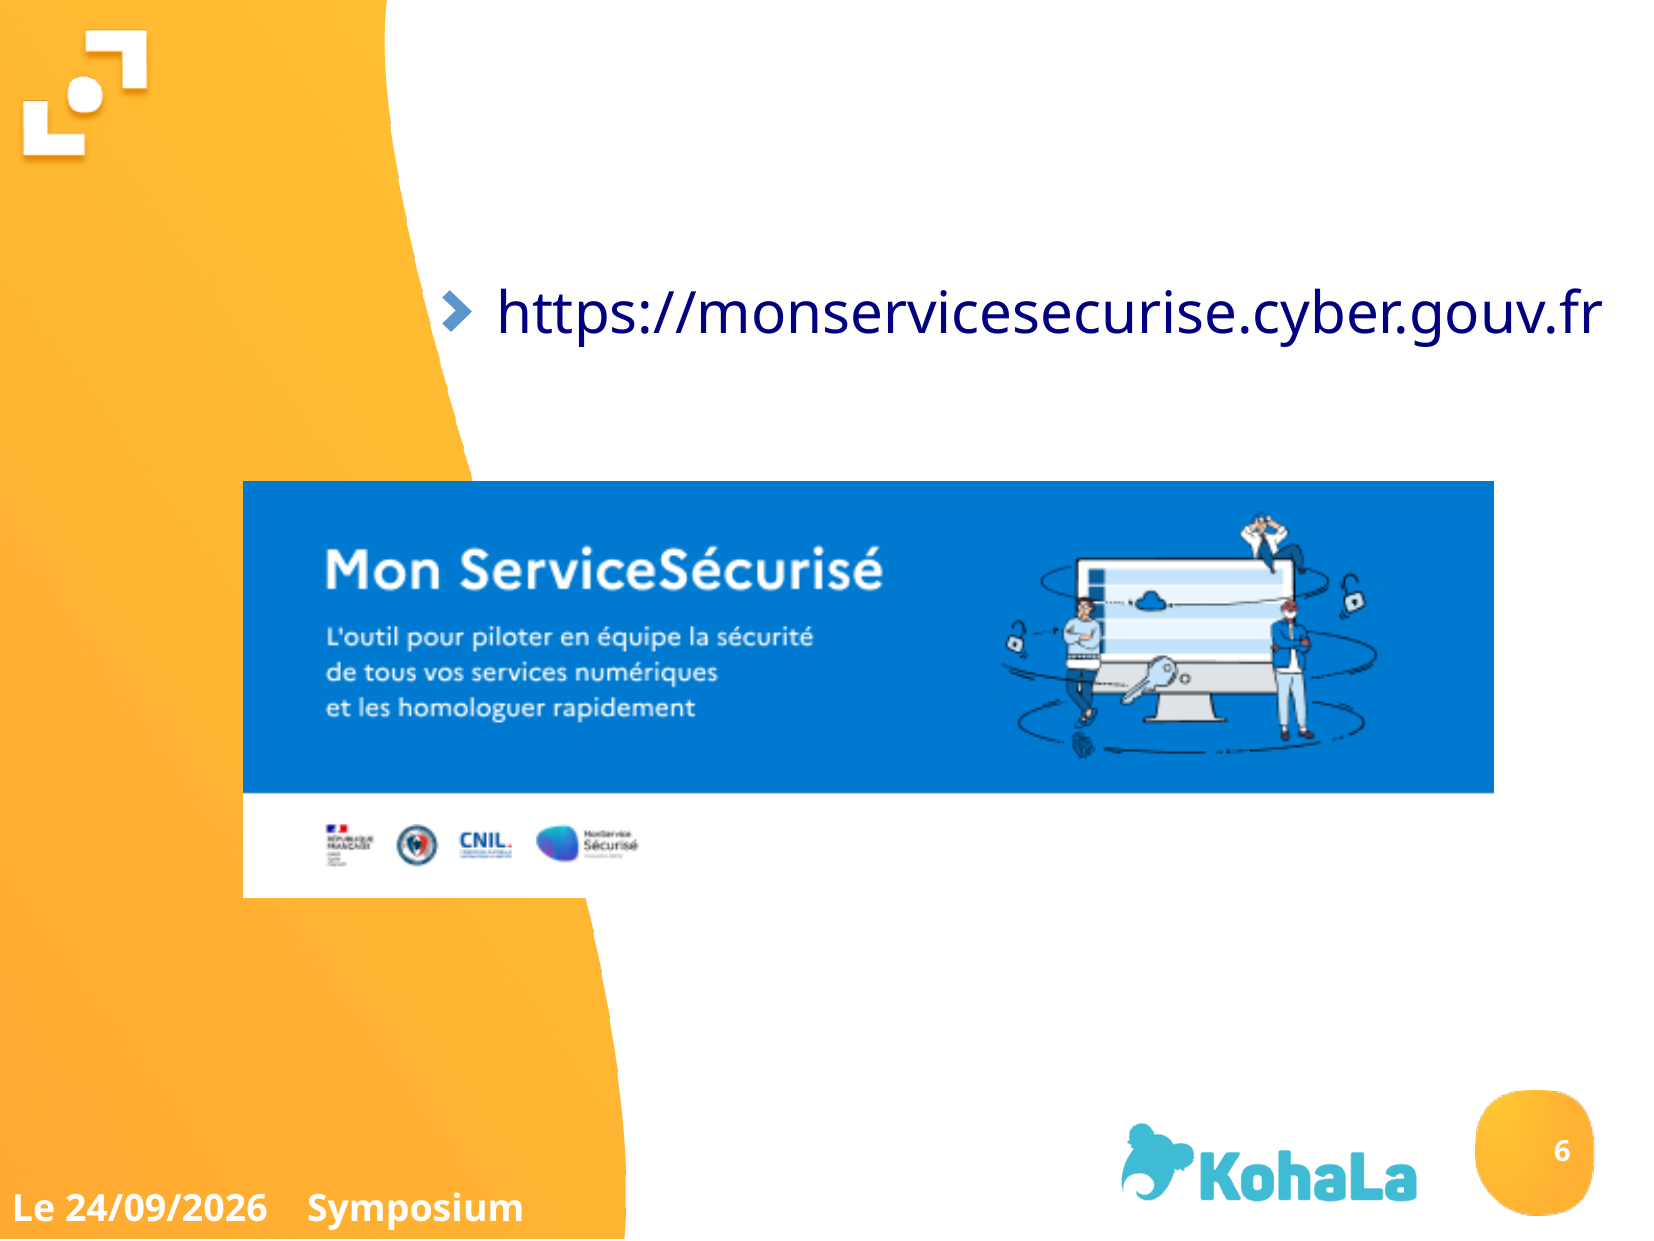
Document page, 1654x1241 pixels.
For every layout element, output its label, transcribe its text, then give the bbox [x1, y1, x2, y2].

picture [1116, 1090, 1595, 1217]
picture [0, 0, 1494, 1241]
list https://monservicesecurise.cyber.gouv.fr [425, 271, 1630, 1075]
